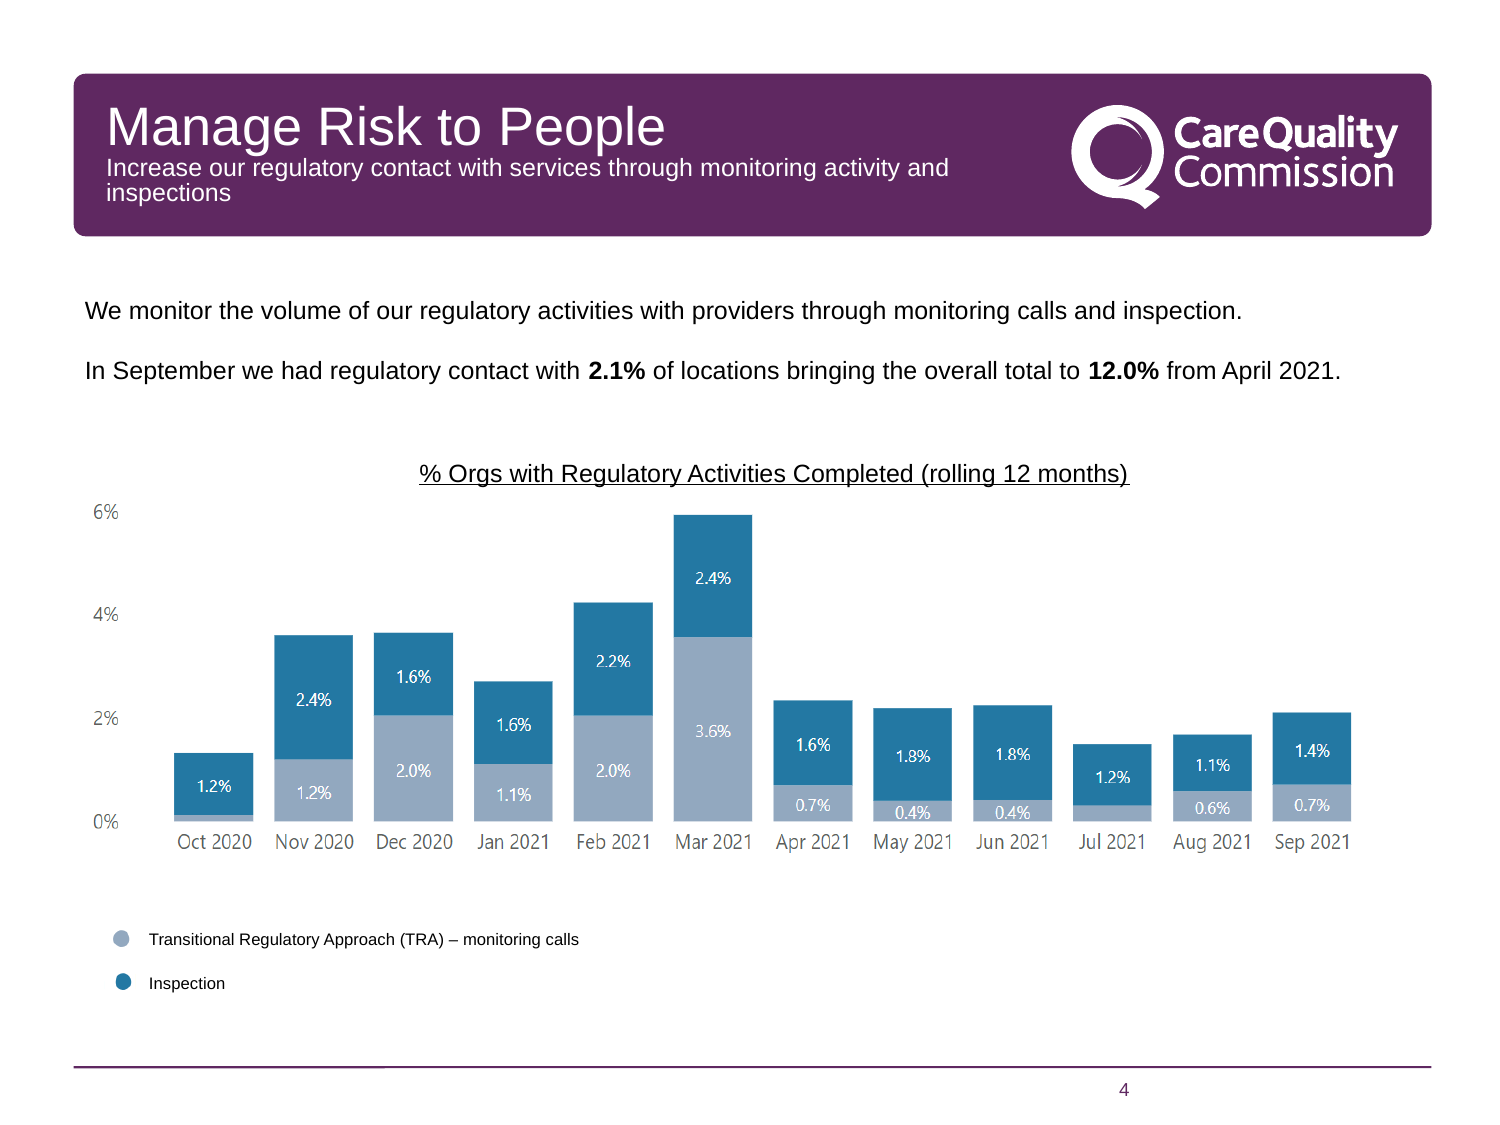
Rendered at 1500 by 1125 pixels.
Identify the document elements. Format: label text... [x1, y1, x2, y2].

text_box % Orgs with Regulatory Activities Completed (rolling 12 months) [404, 449, 1149, 496]
title Manage Risk to People Increase our regulatory contact with services through monitoring activity and inspections [106, 79, 1022, 229]
text_box Transitional Regulatory Approach (TRA) – monitoring calls [133, 920, 602, 957]
text_box 4 [1119, 1025, 1432, 1101]
picture [88, 486, 1369, 858]
text_box We monitor the volume of our regulatory activities with providers through monitoring calls and inspection. In September we had regulatory contact with 2.1% of locations bringing the overall total to 12.0% from April 2021. [69, 286, 1369, 393]
picture [104, 913, 136, 1007]
text_box Inspection [133, 965, 242, 1001]
